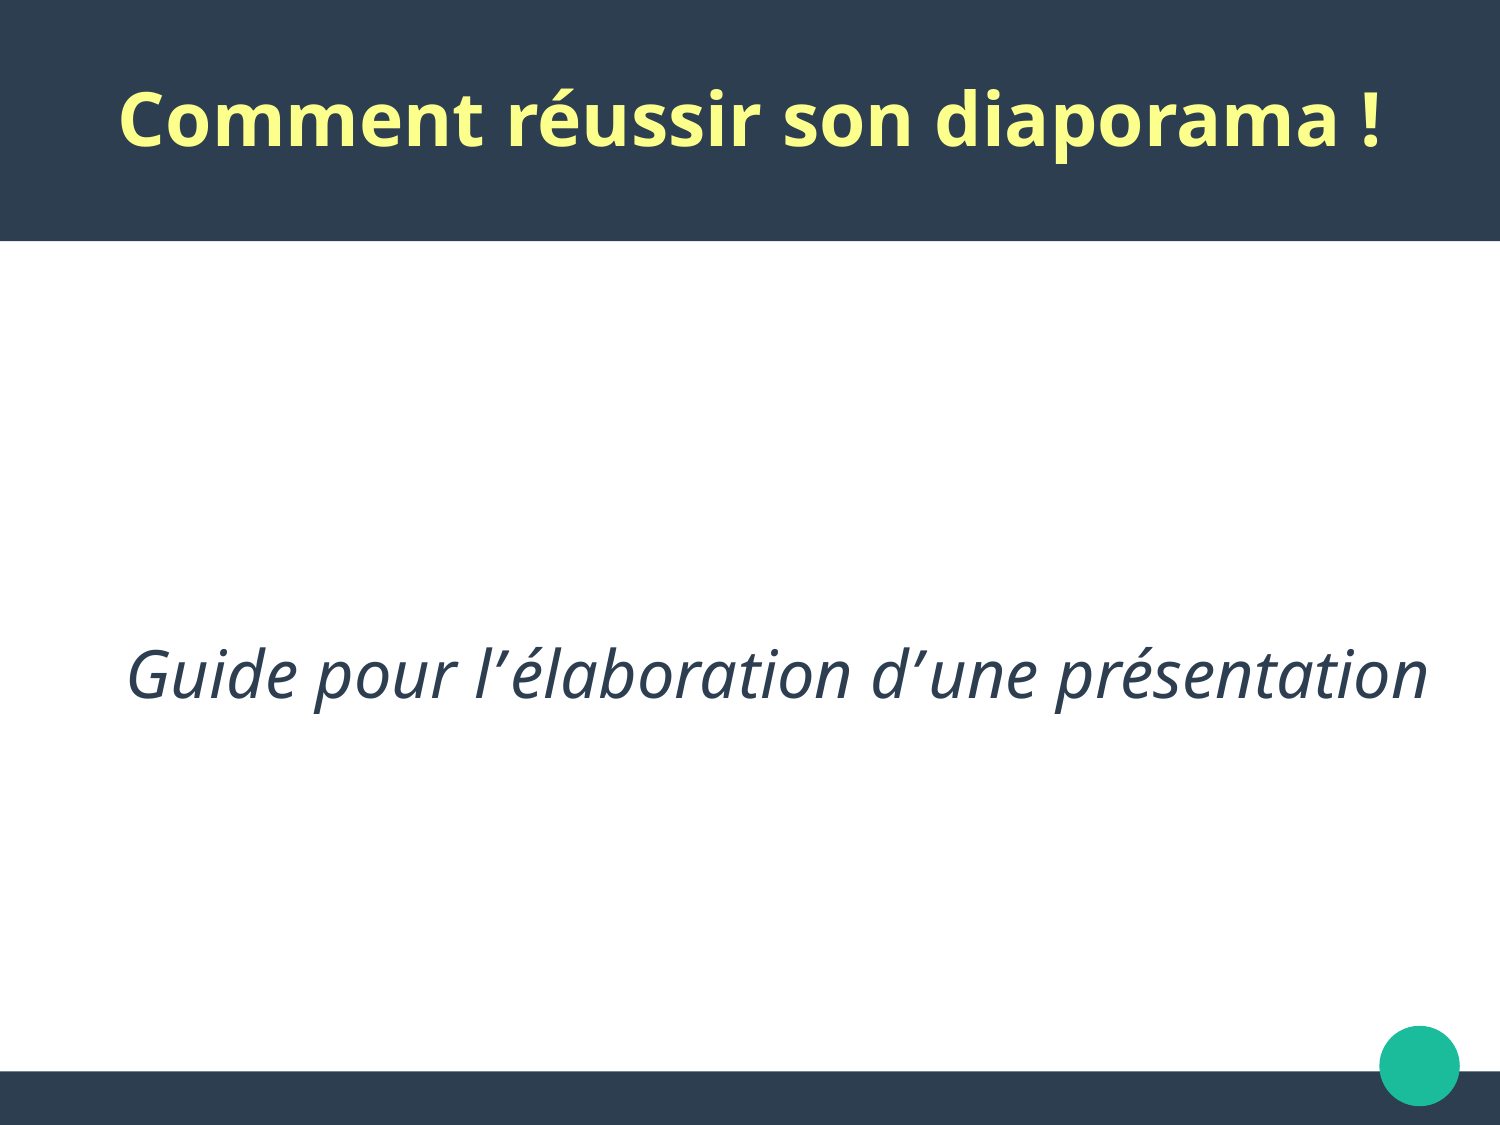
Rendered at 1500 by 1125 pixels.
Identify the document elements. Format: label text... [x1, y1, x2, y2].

subtitle Guide pour l’élaboration d’une présentation [53, 294, 1447, 1045]
title Comment réussir son diaporama ! [53, 44, 1447, 188]
